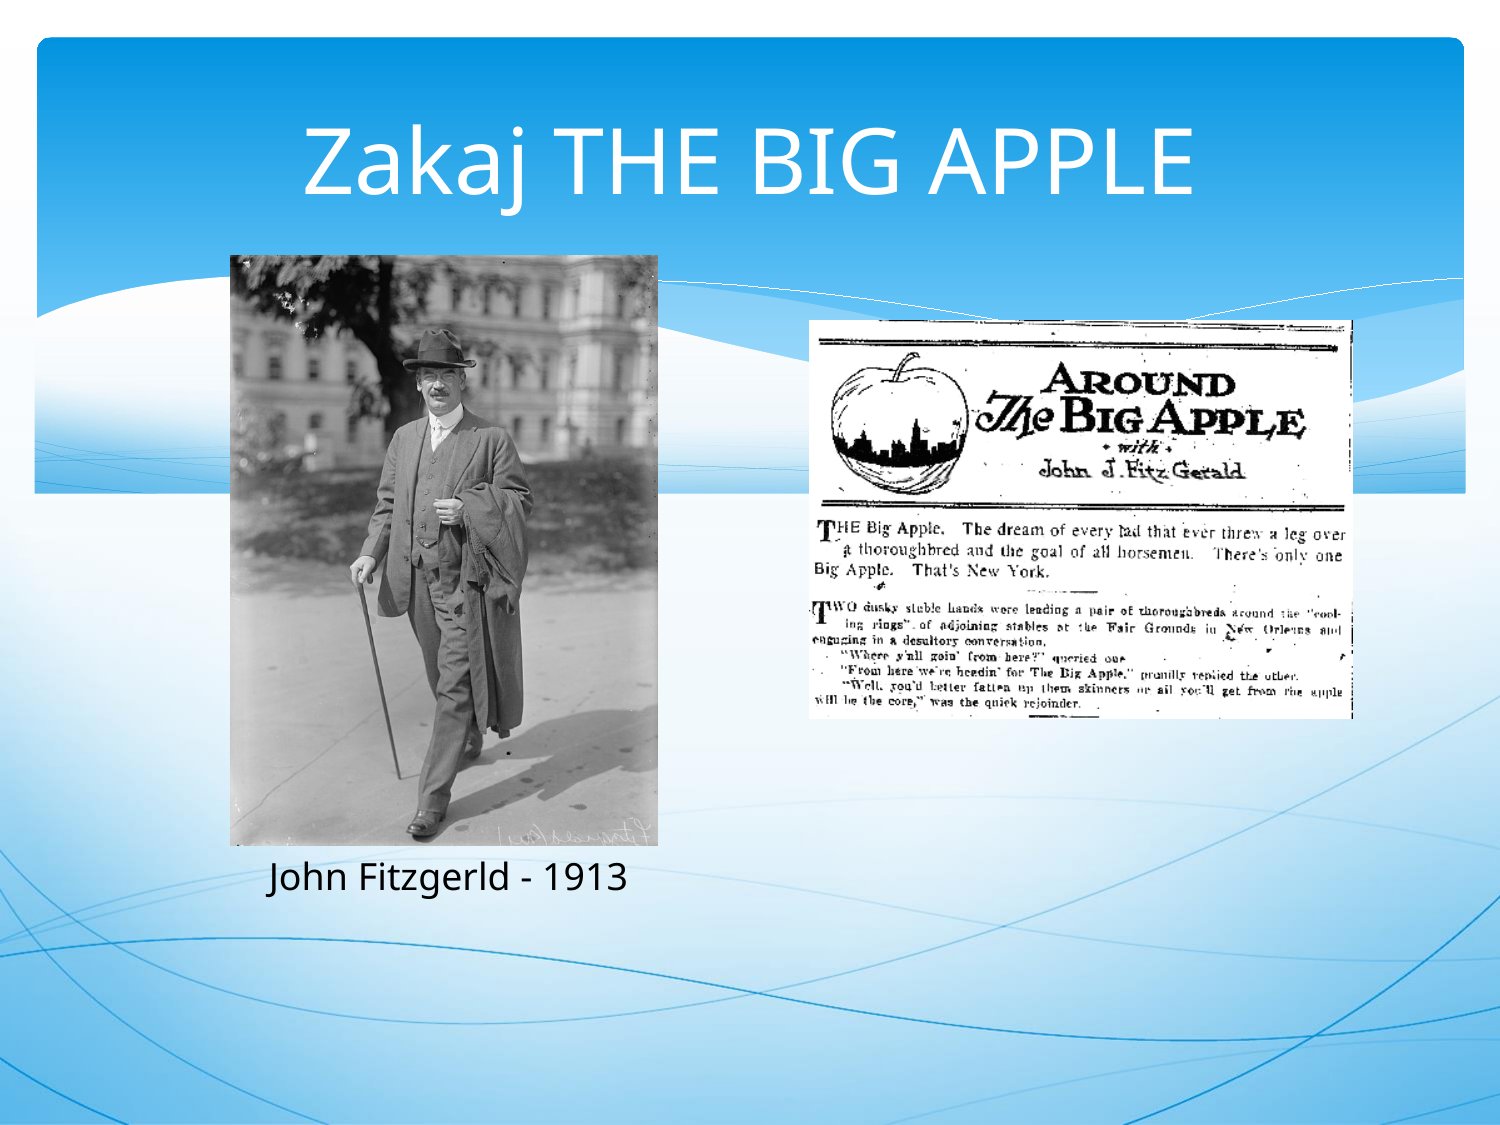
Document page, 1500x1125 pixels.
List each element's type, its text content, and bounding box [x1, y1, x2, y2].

text_box John Fitzgerld - 1913 [230, 846, 668, 906]
title Zakaj THE BIG APPLE [75, 55, 1425, 261]
picture [0, 0, 1500, 1125]
